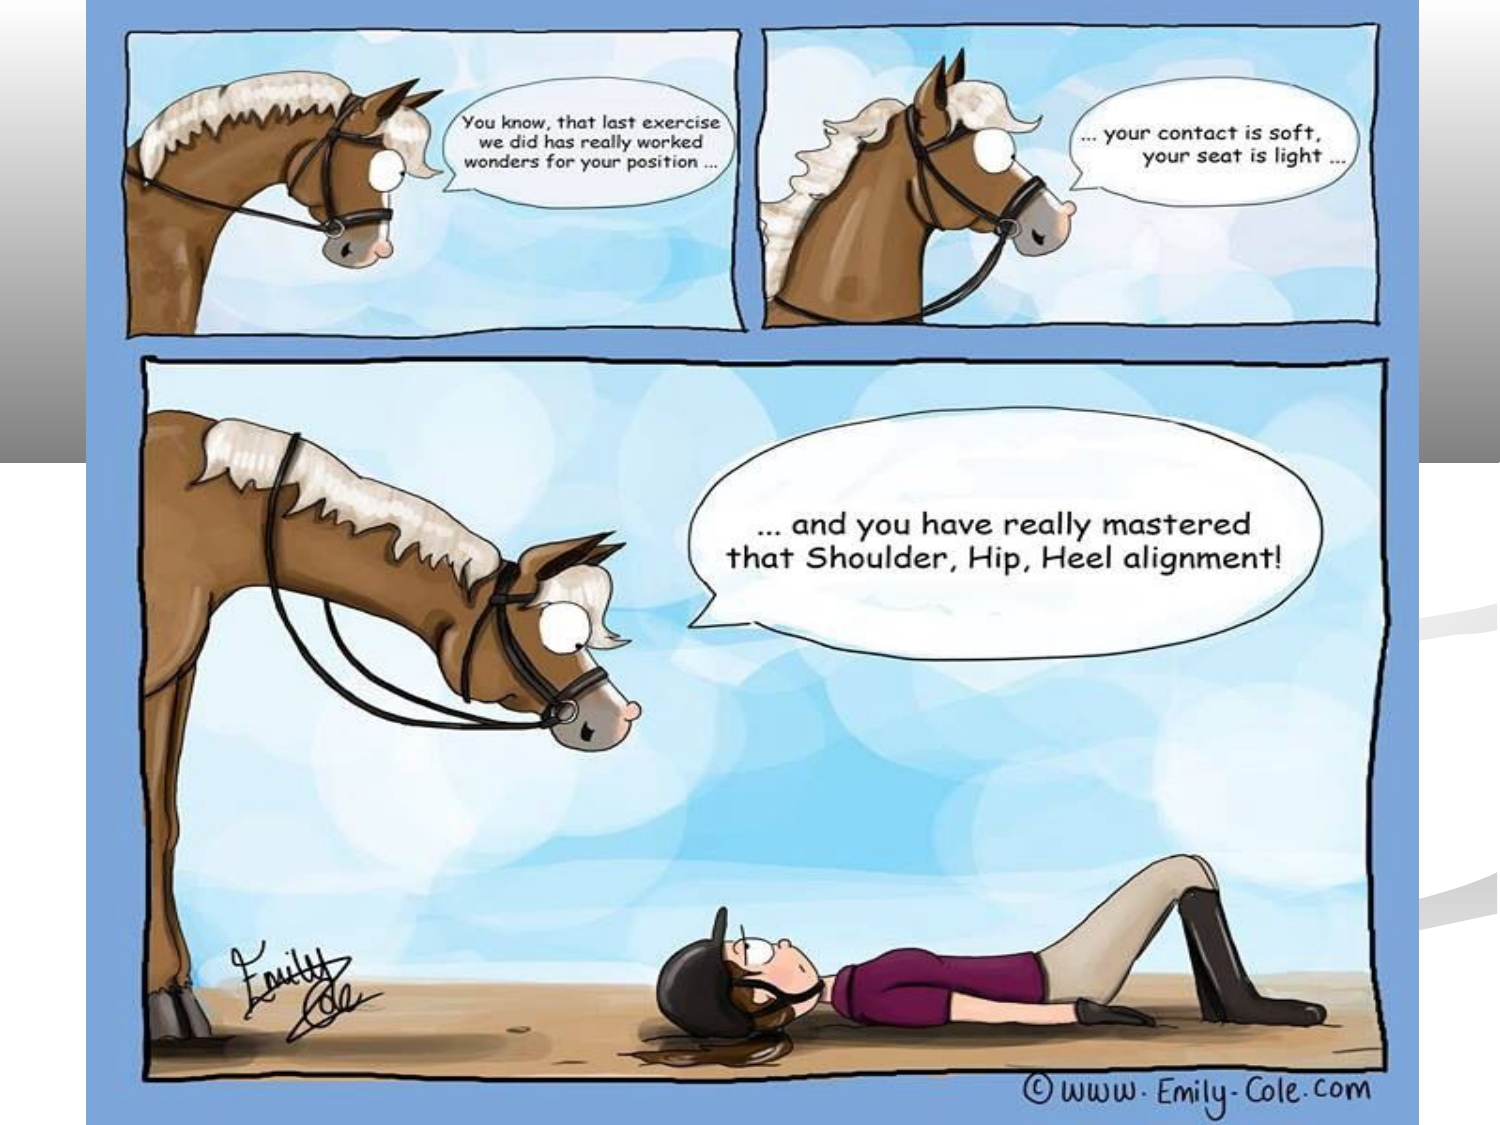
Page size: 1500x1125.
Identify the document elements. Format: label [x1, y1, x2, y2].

picture [86, 0, 1419, 1125]
